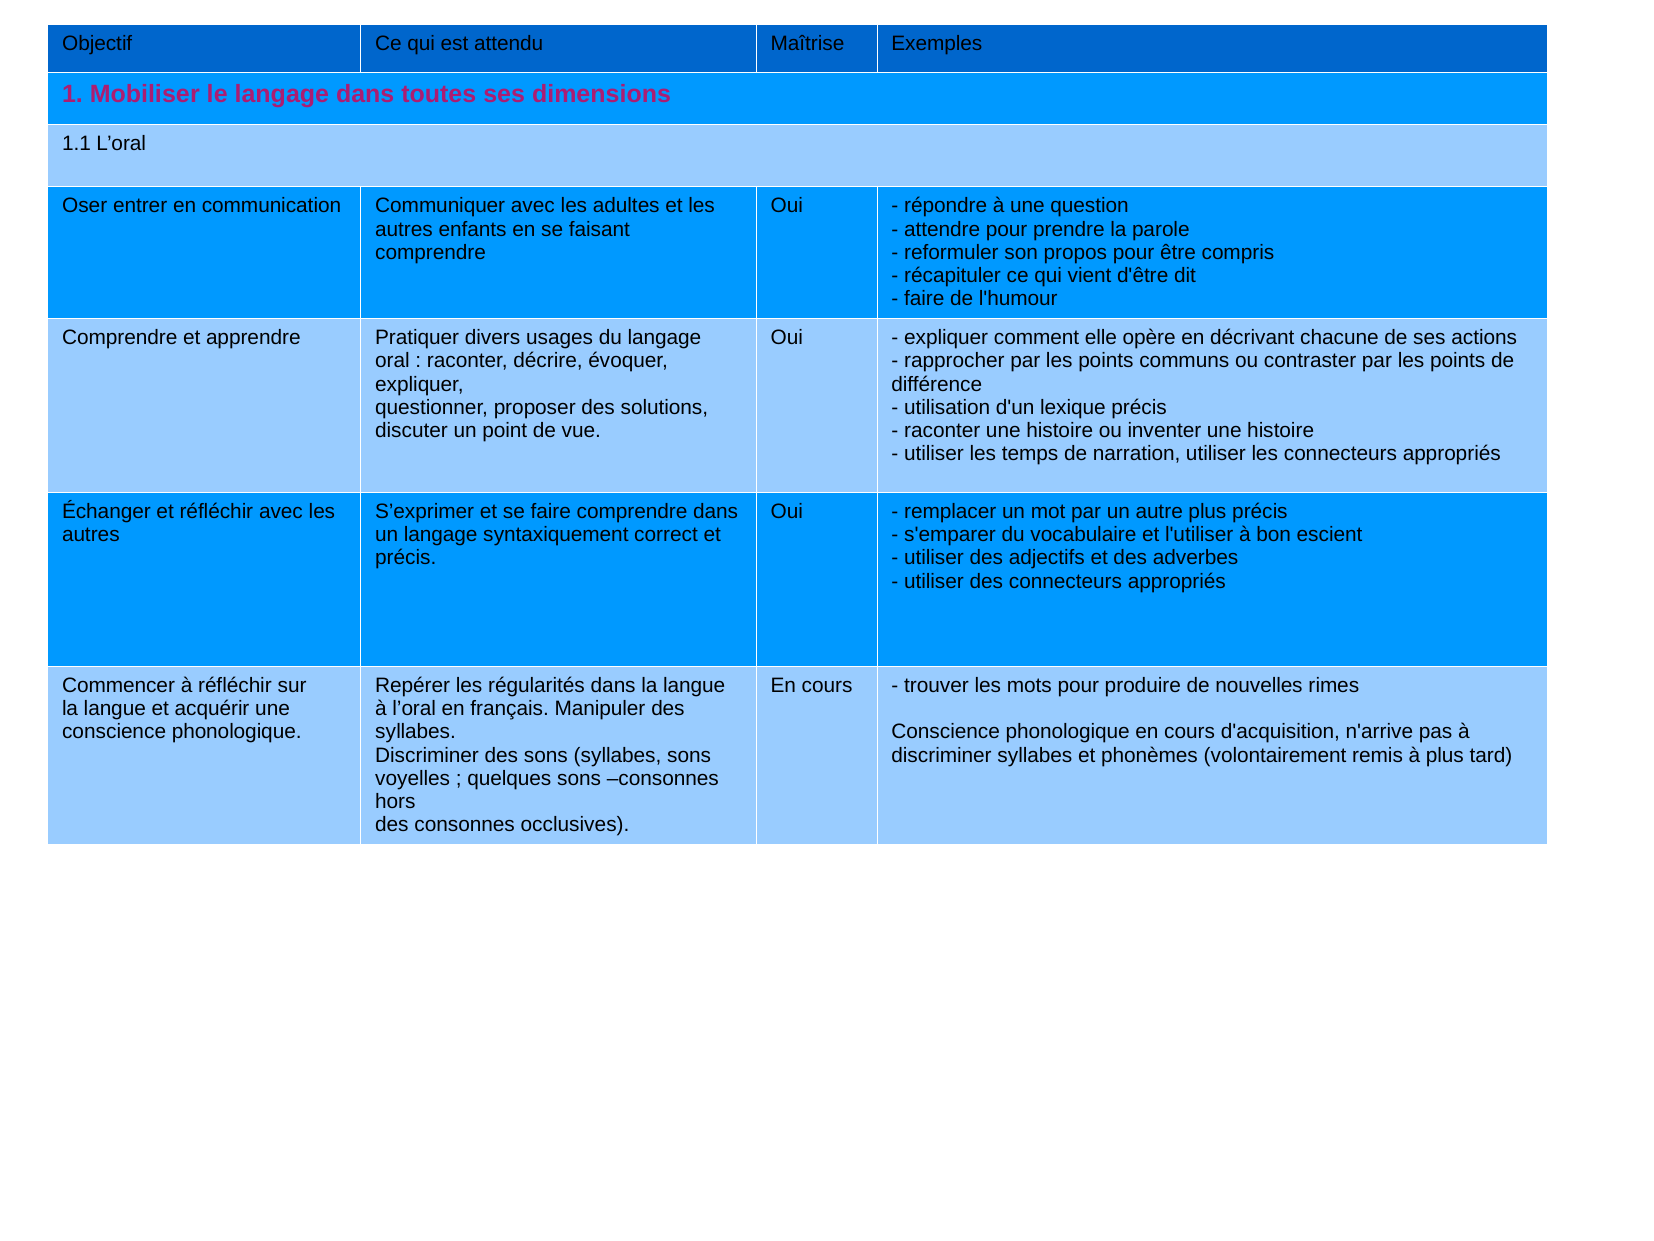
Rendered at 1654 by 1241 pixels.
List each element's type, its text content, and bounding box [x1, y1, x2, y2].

table_cell Oui [757, 319, 877, 492]
table_cell 1. Mobiliser le langage dans toutes ses dimensions [48, 73, 1547, 124]
table_cell En cours [757, 667, 877, 844]
table_header Maîtrise [757, 25, 877, 72]
table_header Objectif [48, 25, 360, 72]
table_cell Échanger et réfléchir avec les autres [48, 493, 360, 666]
table_cell - trouver les mots pour produire de nouvelles rimes Conscience phonologique en cours d'acquisition, n'arrive pas à discriminer syllabes et phonèmes (volontairement remis à plus tard) [878, 667, 1547, 844]
table_cell Oui [757, 493, 877, 666]
table_cell Oui [757, 187, 877, 318]
table_cell Commencer à réfléchir sur la langue et acquérir une conscience phonologique. [48, 667, 360, 844]
table_header Ce qui est attendu [361, 25, 756, 72]
table_cell Pratiquer divers usages du langage oral : raconter, décrire, évoquer, expliquer, questionner, proposer des solutions, discuter un point de vue. [361, 319, 756, 492]
table_cell - répondre à une question - attendre pour prendre la parole - reformuler son propos pour être compris - récapituler ce qui vient d'être dit - faire de l'humour [878, 187, 1547, 318]
table_cell - expliquer comment elle opère en décrivant chacune de ses actions - rapprocher par les points communs ou contraster par les points de différence - utilisation d'un lexique précis - raconter une histoire ou inventer une histoire - utiliser les temps de narration, utiliser les connecteurs appropriés [878, 319, 1547, 492]
table_header Exemples [878, 25, 1547, 72]
table_cell S’exprimer et se faire comprendre dans un langage syntaxiquement correct et précis. [361, 493, 756, 666]
table_cell Oser entrer en communication [48, 187, 360, 318]
table_cell Comprendre et apprendre [48, 319, 360, 492]
table_cell 1.1 L’oral [48, 125, 1547, 186]
table_cell Communiquer avec les adultes et les autres enfants en se faisant comprendre [361, 187, 756, 318]
table_cell Repérer les régularités dans la langue à l’oral en français. Manipuler des syllabes. Discriminer des sons (syllabes, sons voyelles ; quelques sons –consonnes hors des consonnes occlusives). [361, 667, 756, 844]
table_cell - remplacer un mot par un autre plus précis - s'emparer du vocabulaire et l'utiliser à bon escient - utiliser des adjectifs et des adverbes - utiliser des connecteurs appropriés [878, 493, 1547, 666]
